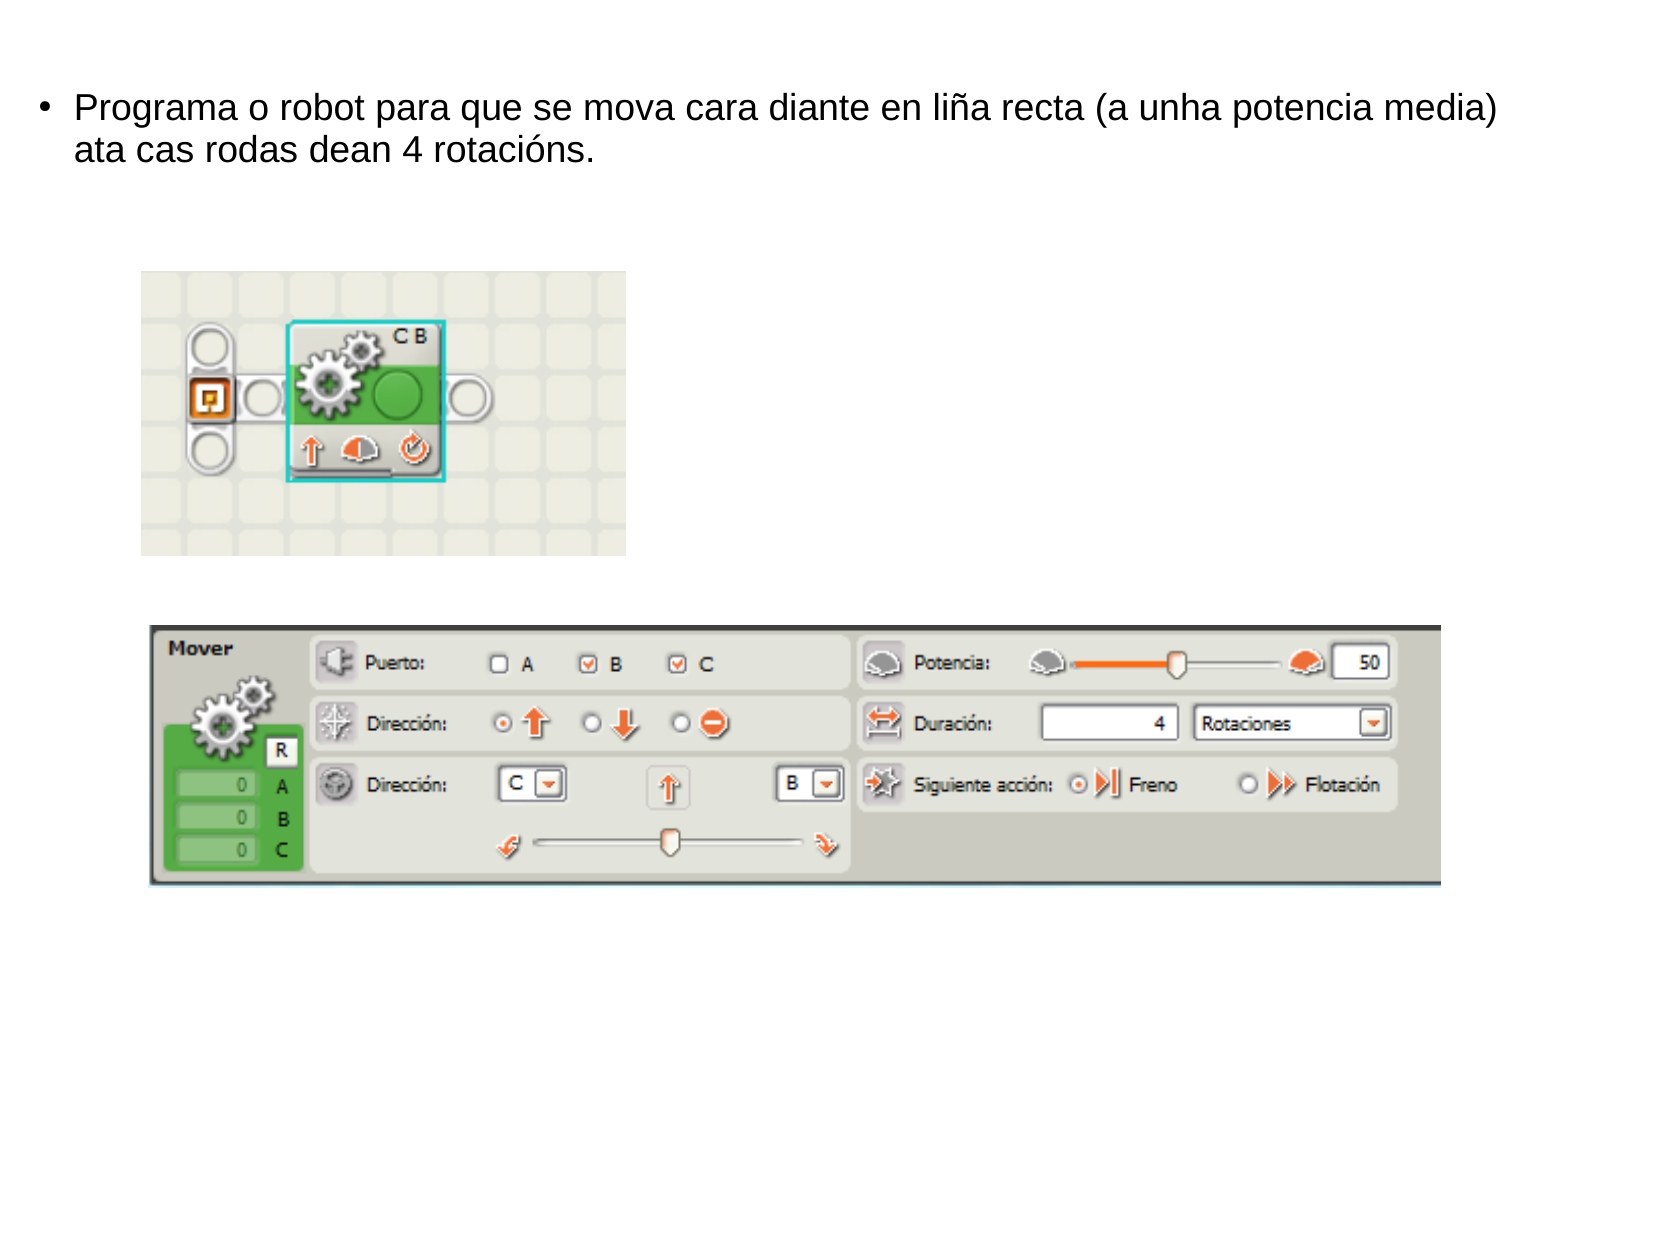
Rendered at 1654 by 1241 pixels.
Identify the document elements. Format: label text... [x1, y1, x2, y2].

picture [148, 625, 1441, 888]
text_box Programa o robot para que se mova cara diante en liña recta (a unha potencia media) ata cas rodas dean 4 rotacións. [23, 79, 1524, 178]
picture [141, 271, 626, 556]
